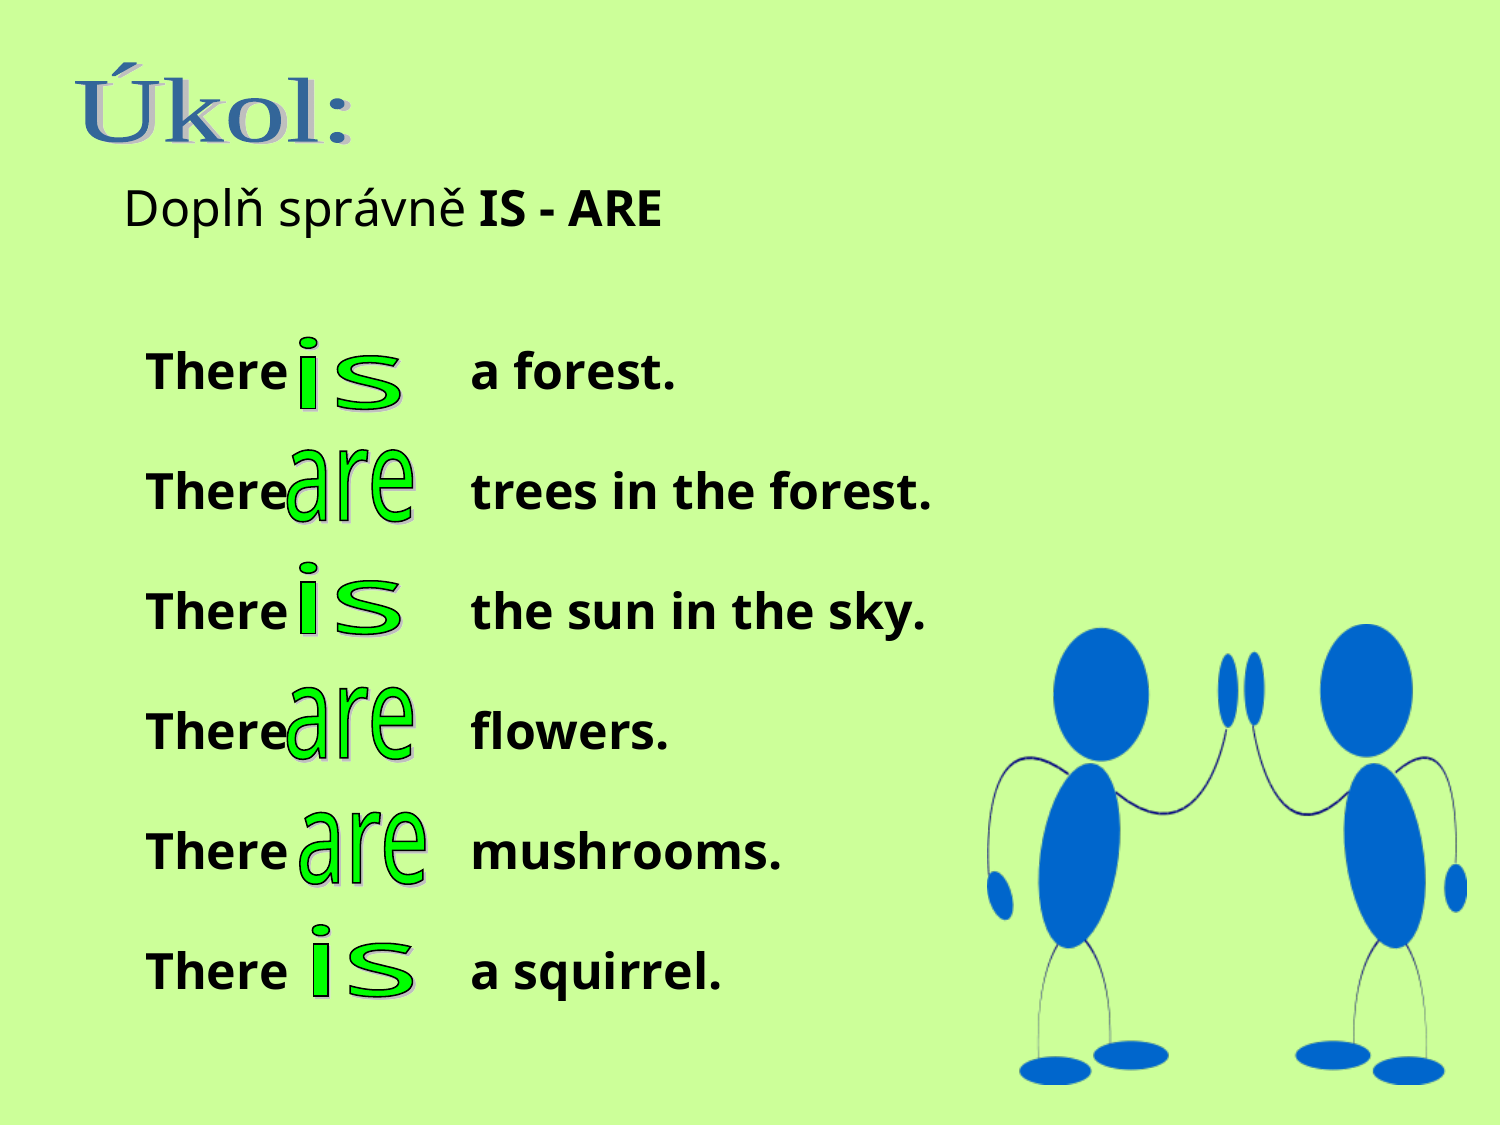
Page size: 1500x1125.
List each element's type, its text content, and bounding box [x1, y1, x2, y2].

picture [987, 624, 1467, 1085]
text_box is [299, 562, 317, 574]
text_box is [350, 943, 413, 997]
text_box are [340, 449, 368, 521]
text_box is [337, 580, 400, 635]
text_box Úkol: [75, 81, 160, 143]
text_box Úkol: [288, 77, 318, 142]
text_box are [287, 450, 326, 522]
text_box are [372, 449, 413, 522]
text_box are [384, 812, 425, 885]
text_box are [340, 687, 368, 758]
text_box are [352, 812, 381, 883]
text_box is [301, 581, 316, 634]
text_box is [337, 355, 400, 410]
text_box are [372, 687, 413, 760]
text_box Úkol: [111, 62, 137, 77]
text_box is [313, 944, 328, 996]
text_box is [312, 924, 330, 936]
text_box are [299, 812, 339, 885]
text_box Doplň správně IS - ARE [109, 169, 679, 245]
text_box Úkol: [329, 98, 345, 110]
text_box Úkol: [164, 77, 224, 142]
text_box Úkol: [228, 98, 281, 143]
text_box are [287, 687, 326, 760]
text_box Úkol: [329, 131, 345, 143]
text_box There a forest. There trees in the forest. There the sun in the sky. There flowers. There mushrooms. There a squirrel. [130, 331, 949, 1008]
text_box is [301, 356, 316, 409]
text_box is [299, 337, 317, 349]
